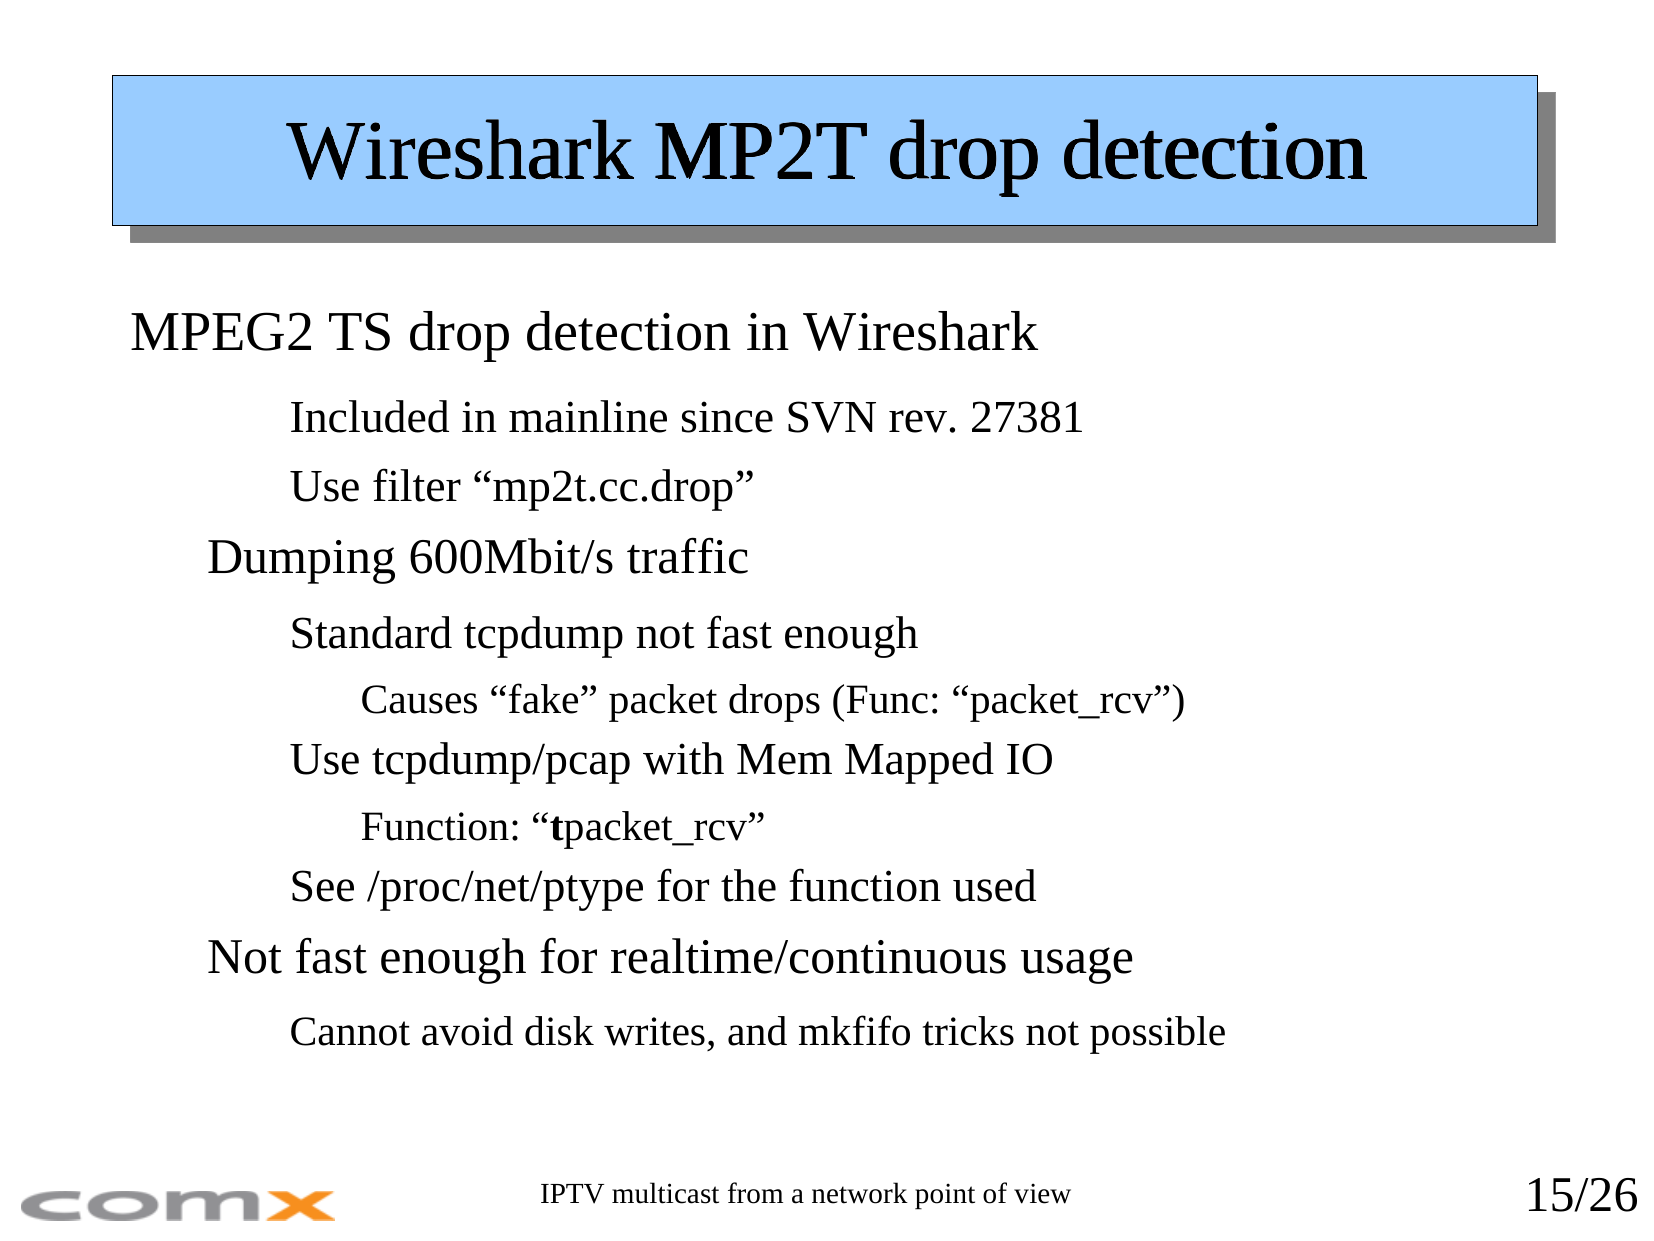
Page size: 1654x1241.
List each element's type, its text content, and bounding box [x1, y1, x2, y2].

title Wireshark MP2T drop detection [116, 90, 1538, 211]
picture [21, 1191, 335, 1221]
list MPEG2 TS drop detection in Wireshark Included in mainline since SVN rev. 27381 Use filter “mp2t.cc.drop” Dumping 600Mbit/s traffic Standard tcpdump not fast enough Causes “fake” packet drops (Func: “packet_rcv”) Use tcpdump/pcap with Mem Mapped IO Function: “tpacket_rcv” See /proc/net/ptype for the function used Not fast enough for realtime/continuous usage Cannot avoid disk writes, and mkfifo tricks not possible [112, 300, 1538, 1084]
